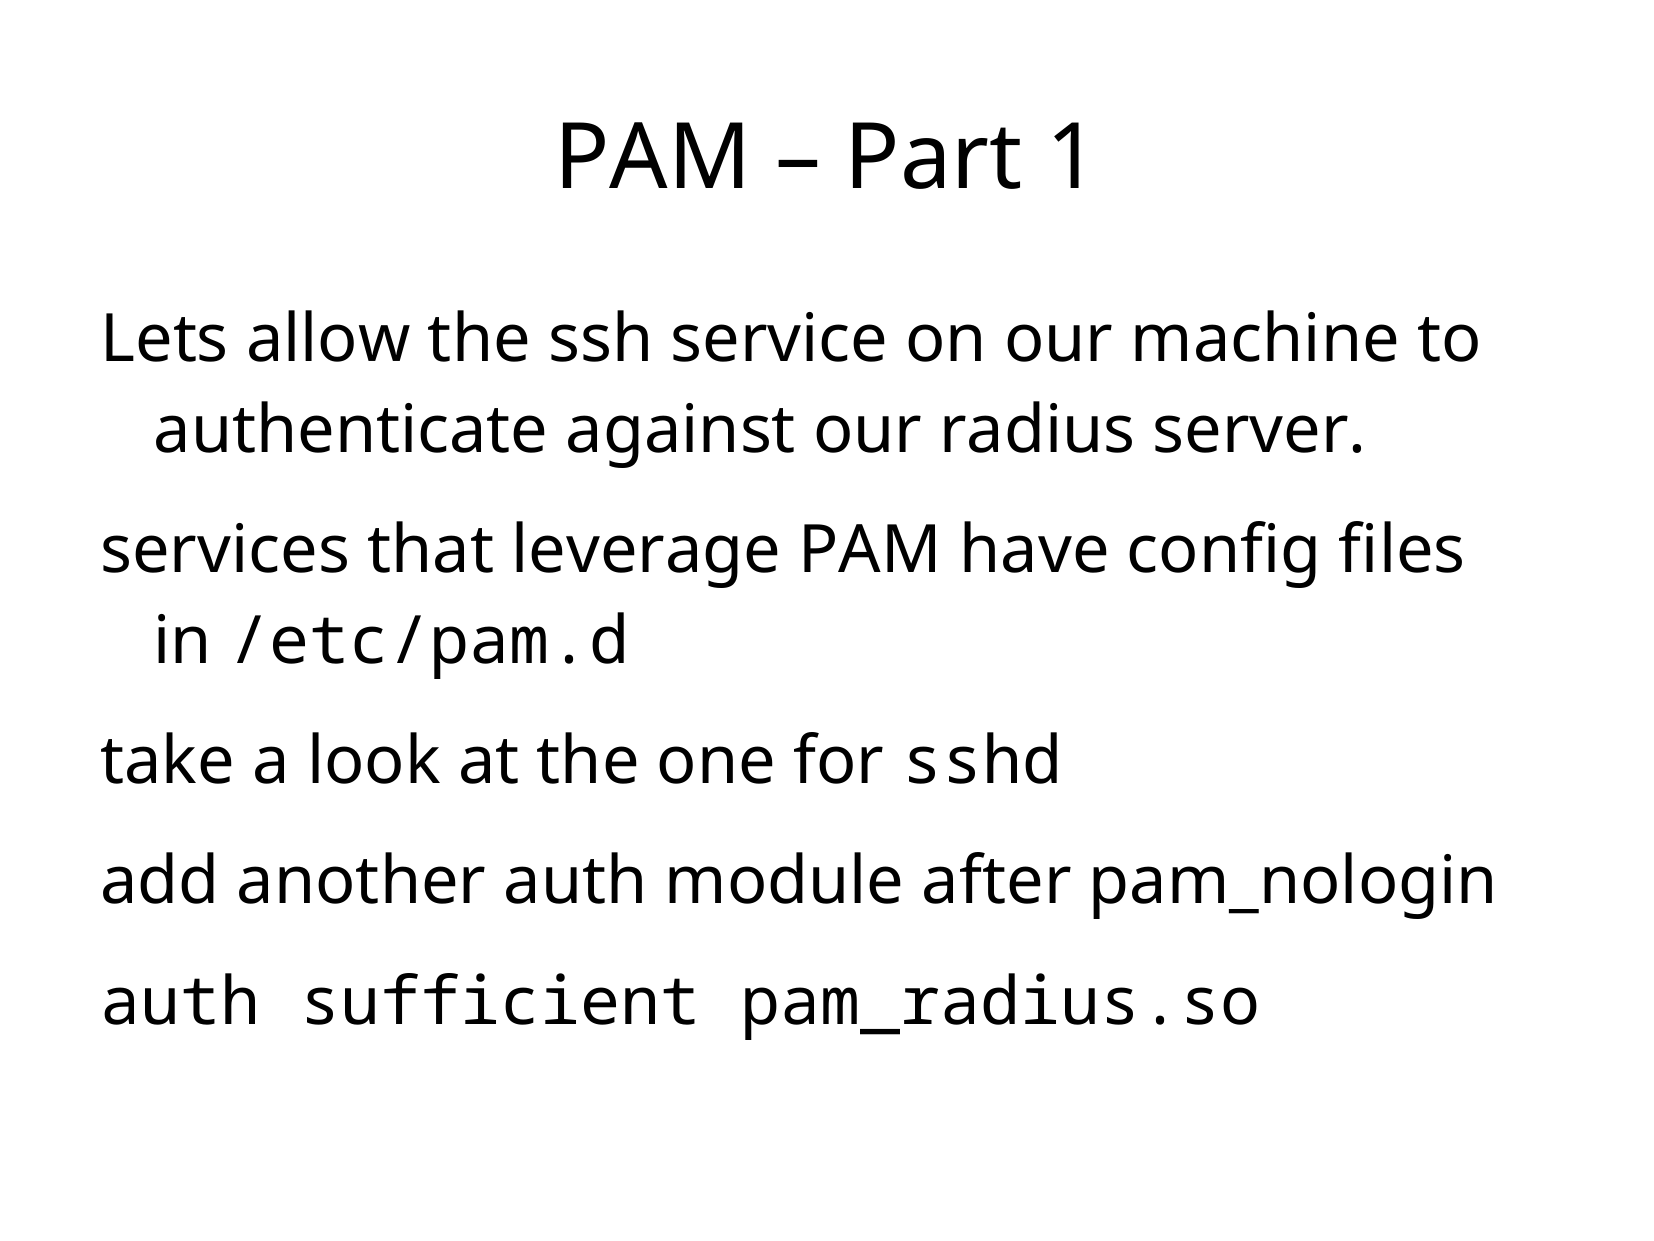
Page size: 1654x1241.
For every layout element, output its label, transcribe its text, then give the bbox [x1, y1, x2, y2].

title PAM – Part 1 [82, 49, 1571, 257]
list Lets allow the ssh service on our machine to authenticate against our radius server. services that leverage PAM have config files in /etc/pam.d take a look at the one for sshd add another auth module after pam_nologin auth sufficient pam_radius.so [82, 290, 1571, 1109]
